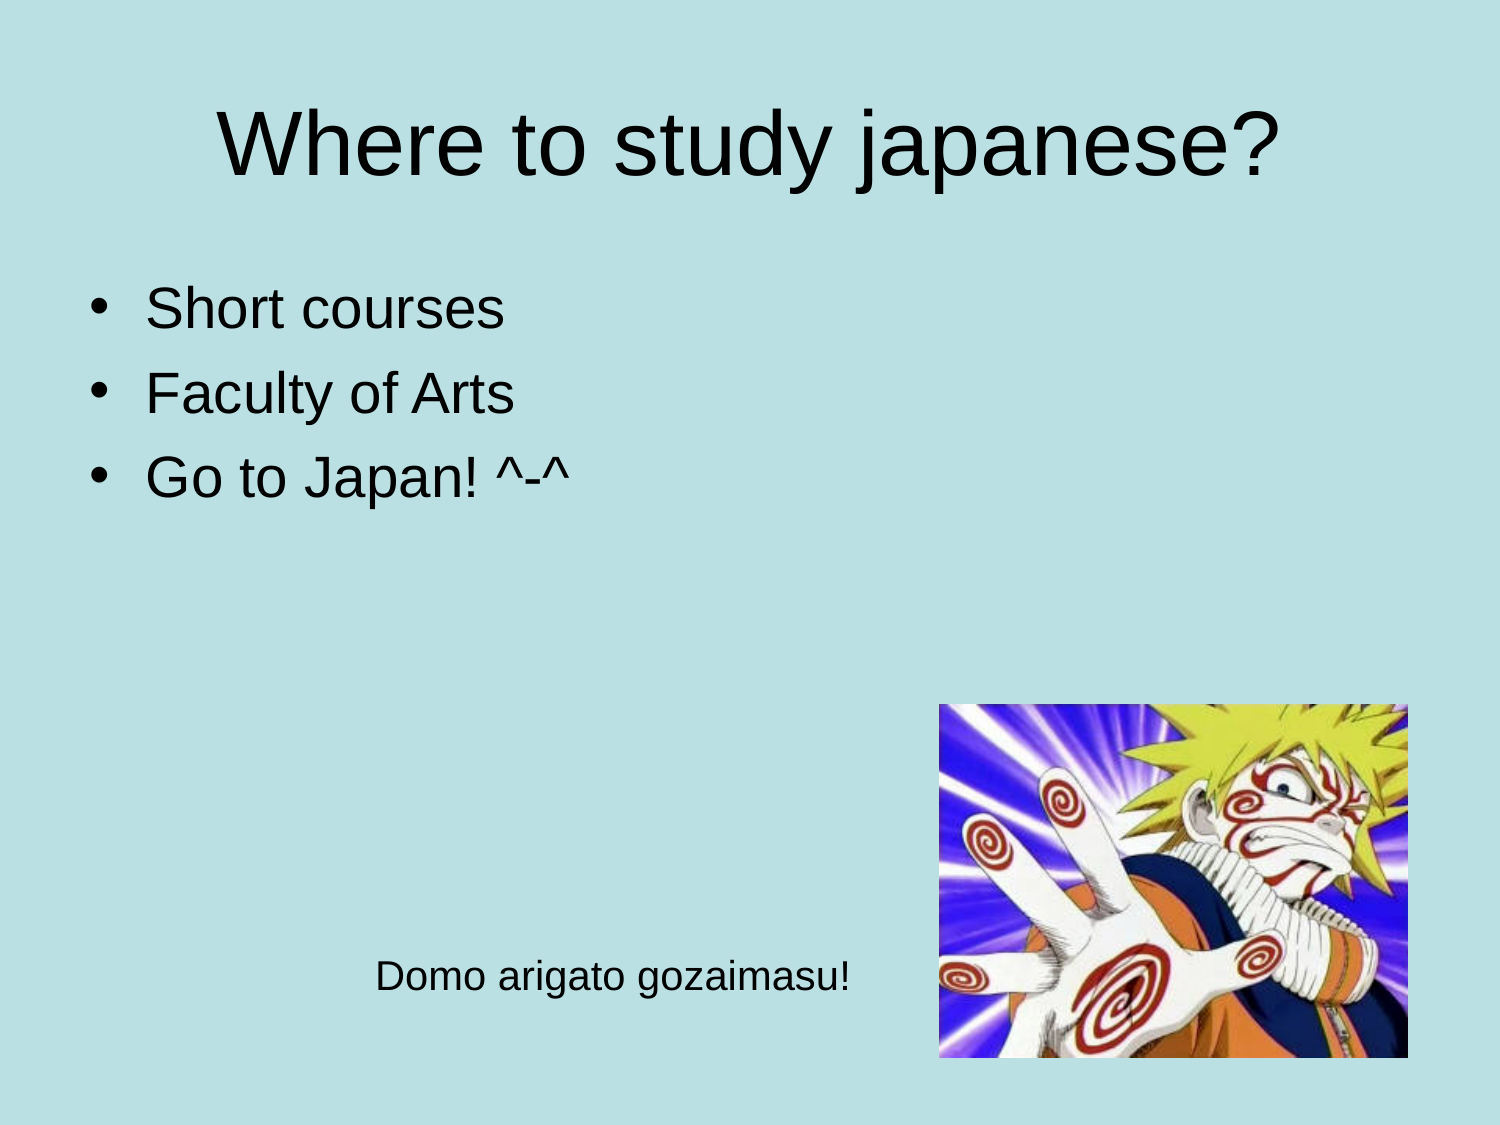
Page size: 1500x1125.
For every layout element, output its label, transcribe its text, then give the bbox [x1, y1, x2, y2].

list Short courses Faculty of Arts Go to Japan! ^-^ [75, 262, 738, 1005]
title Where to study japanese? [75, 45, 1425, 233]
text_box Domo arigato gozaimasu! [360, 940, 904, 1007]
picture [939, 704, 1408, 1058]
